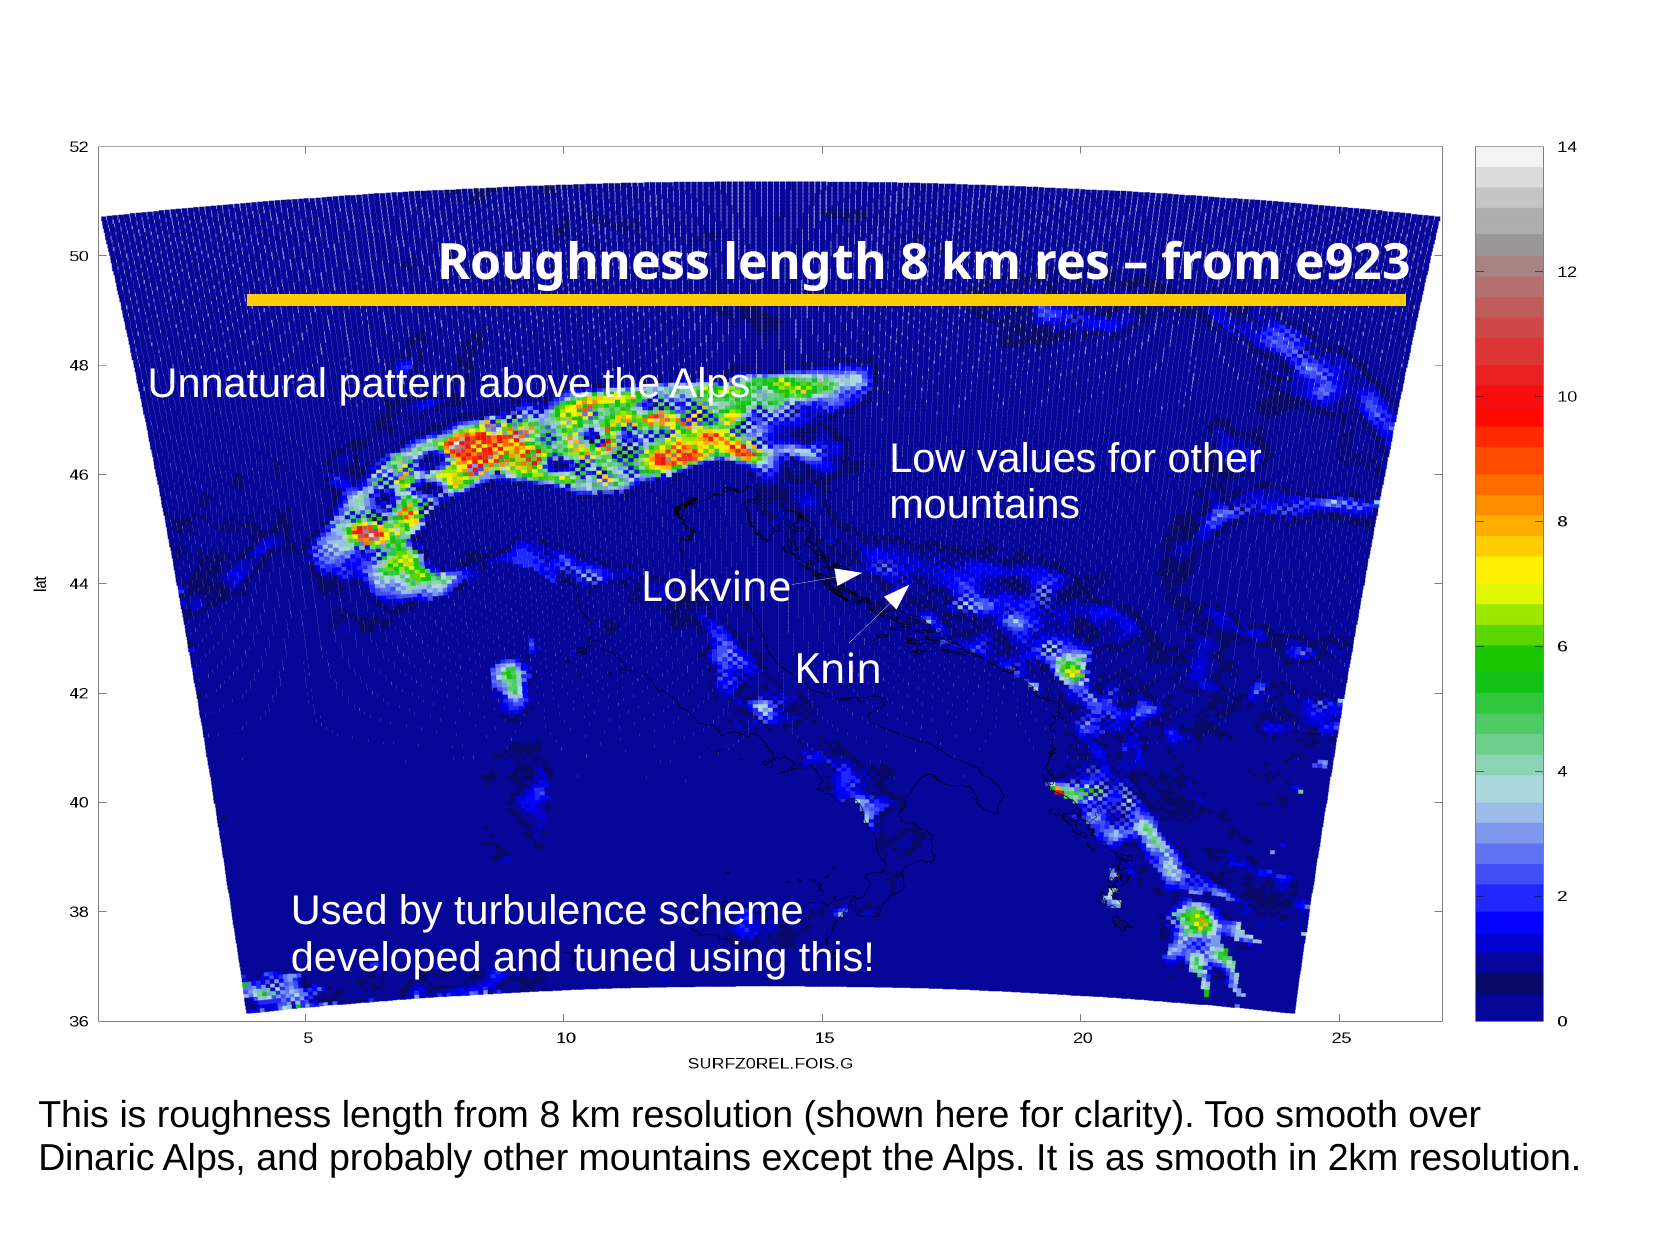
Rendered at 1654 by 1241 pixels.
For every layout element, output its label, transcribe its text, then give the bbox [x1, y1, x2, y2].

picture [25, 129, 1654, 1075]
text_box Knin [779, 631, 902, 697]
text_box Lokvine [625, 549, 818, 615]
text_box This is roughness length from 8 km resolution (shown here for clarity). Too smooth over Dinaric Alps, and probably other mountains except the Alps. It is as smooth in 2km resolution. [23, 1086, 1619, 1186]
text_box Used by turbulence scheme developed and tuned using this! [276, 879, 1012, 995]
text_box Unnatural pattern above the Alps [132, 352, 899, 418]
text_box Low values for other mountains [874, 427, 1318, 542]
text_box Roughness length 8 km res – from e923 [423, 222, 1558, 318]
